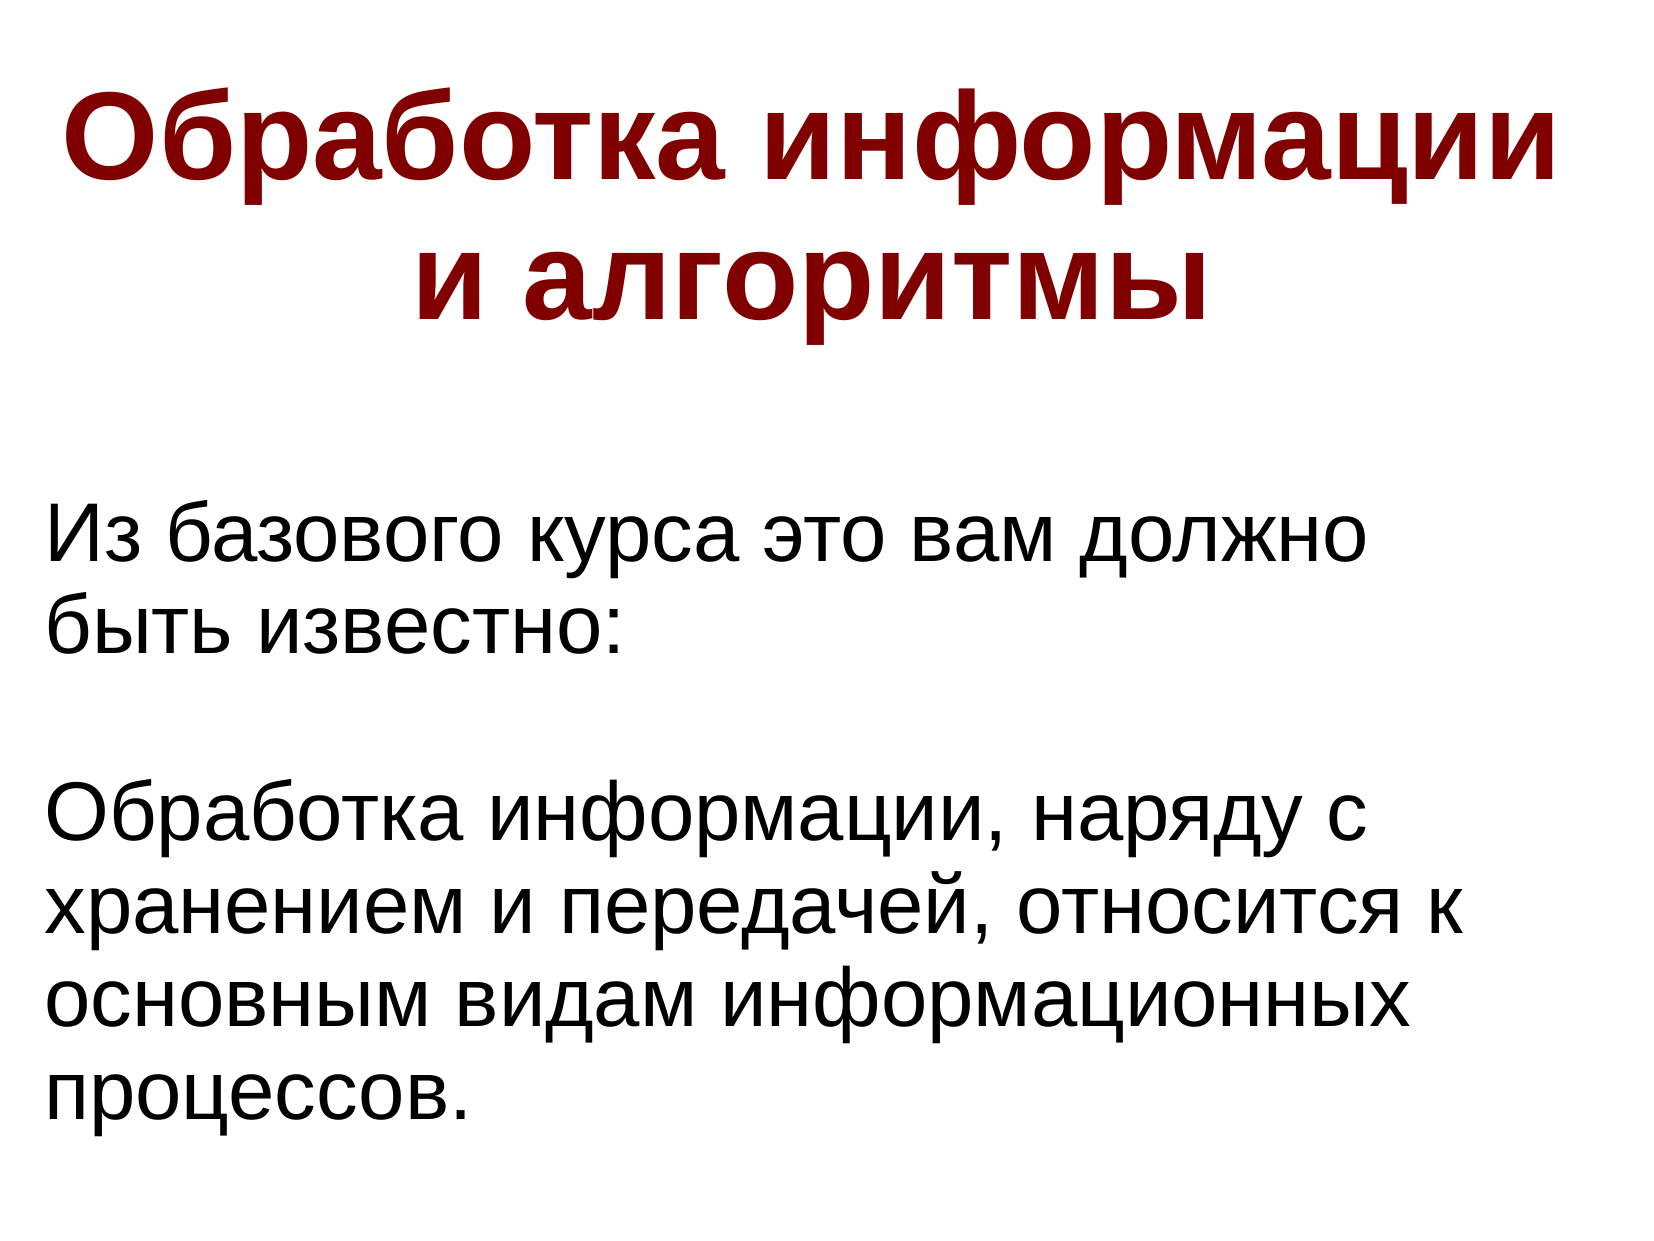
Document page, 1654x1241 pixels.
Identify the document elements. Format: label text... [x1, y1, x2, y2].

text_box Обработка информации и алгоритмы Из базового курса это вам должно быть известно: Обработка информации, наряду с хранением и передачей, относится к основным видам информационных процессов. [29, 59, 1595, 1238]
